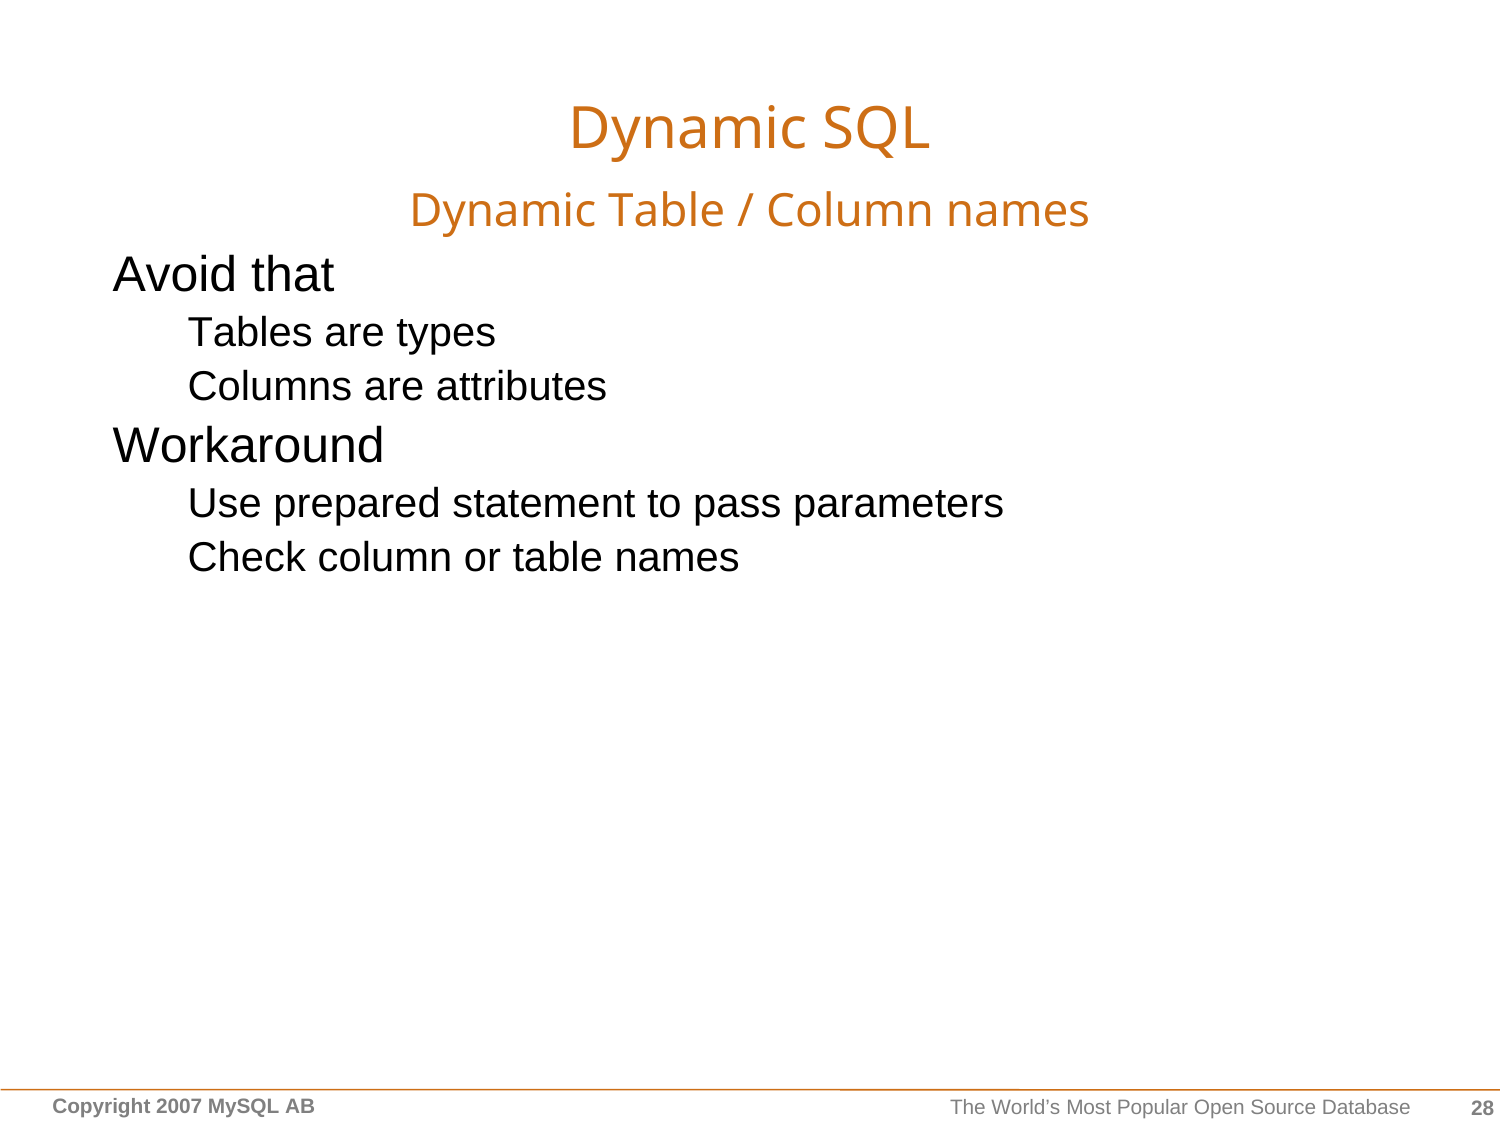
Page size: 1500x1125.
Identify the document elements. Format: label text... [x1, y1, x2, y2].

title Dynamic SQL Dynamic Table / Column names [0, 77, 1500, 236]
list Avoid that Tables are types Columns are attributes Workaround Use prepared statement to pass parameters Check column or table names [112, 249, 1388, 1098]
